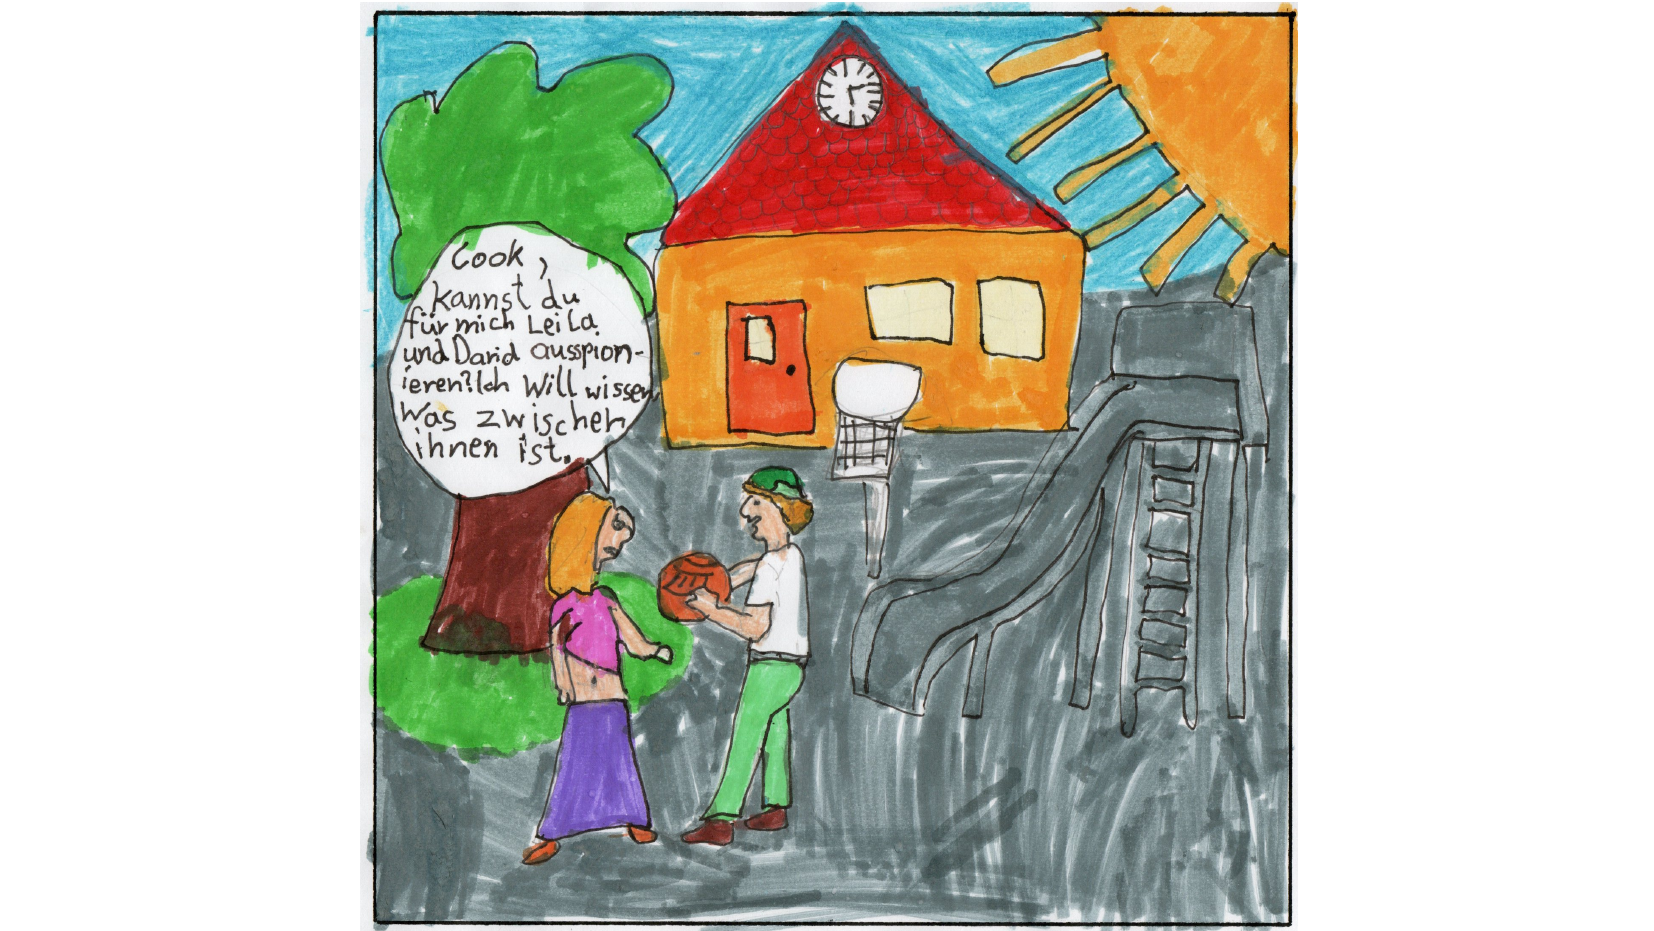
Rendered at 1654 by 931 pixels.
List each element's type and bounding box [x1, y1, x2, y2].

picture [360, 2, 1298, 931]
